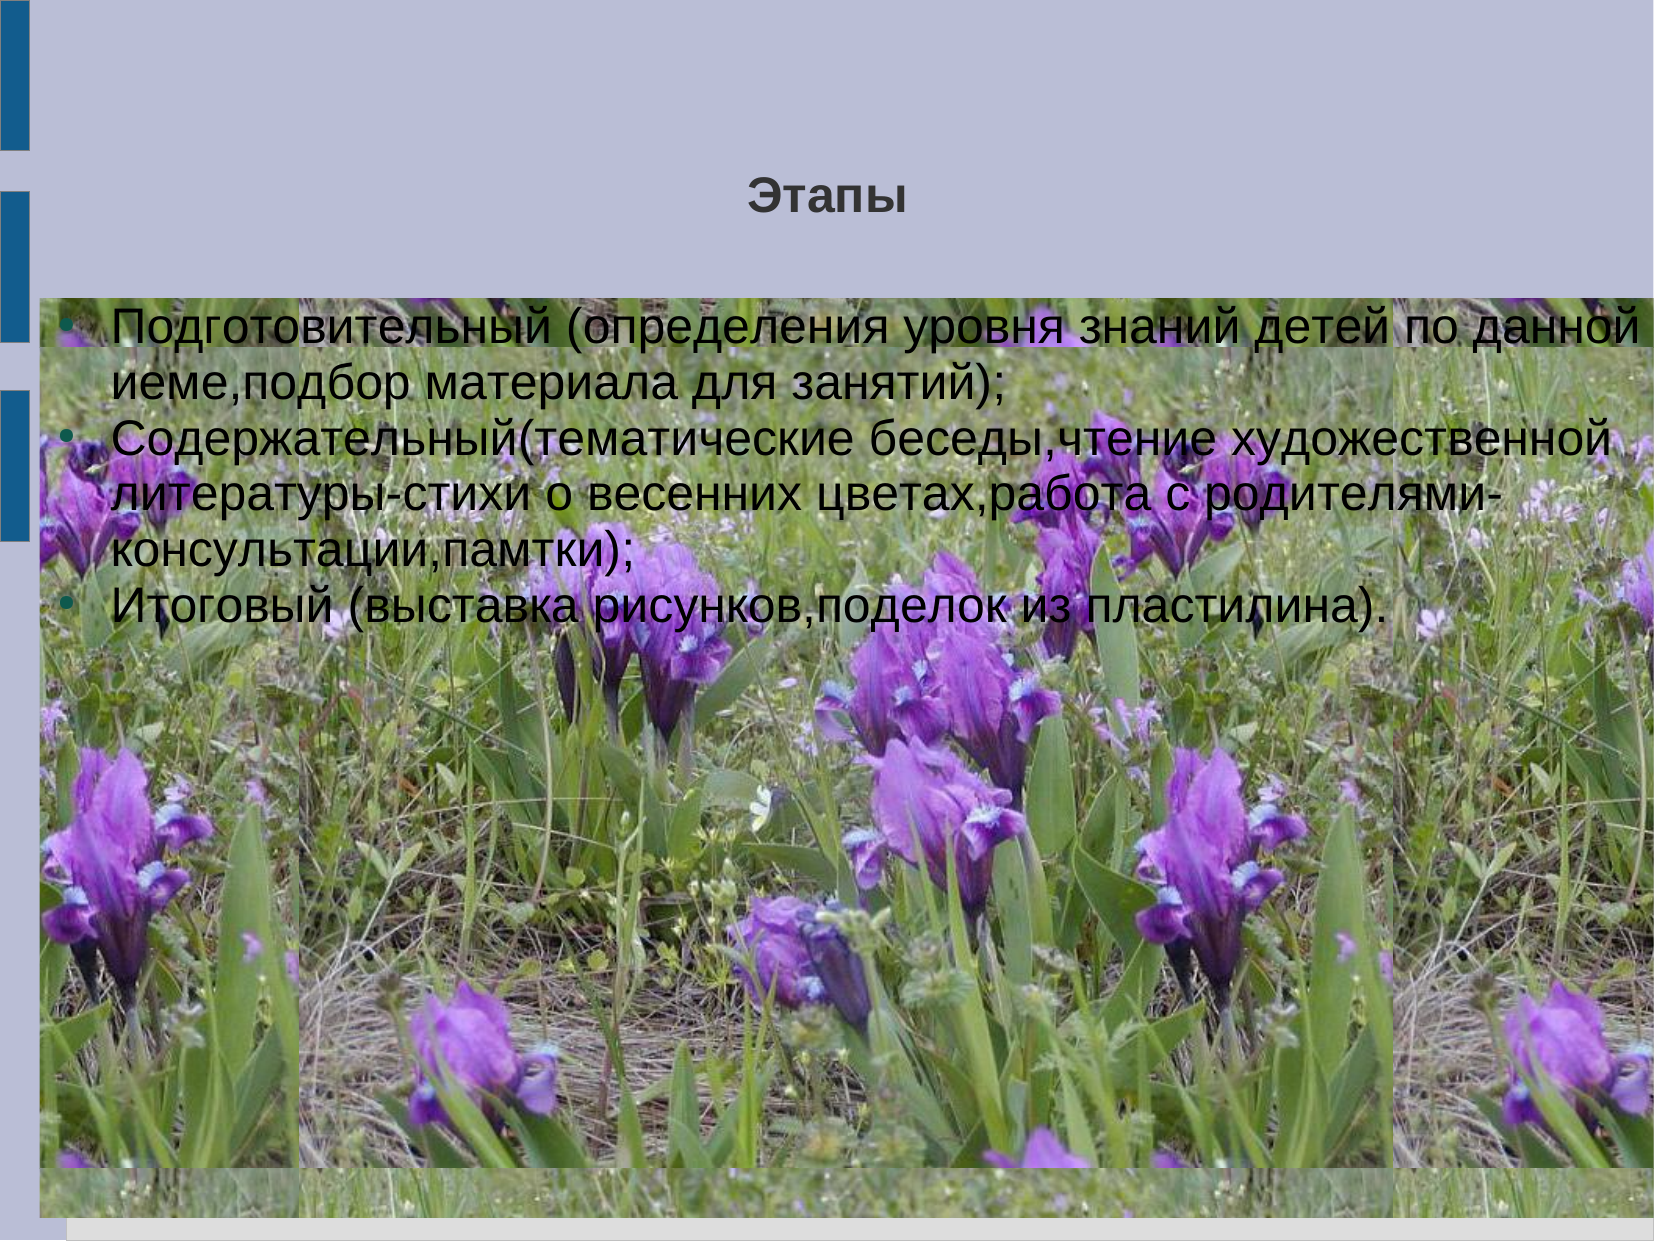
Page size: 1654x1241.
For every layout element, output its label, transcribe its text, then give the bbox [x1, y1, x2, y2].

list Подготовительный (определения уровня знаний детей по данной иеме,подбор материала для занятий); Содержательный(тематические беседы,чтение художественной литературы-стихи о весенних цветах,работа с родителями-консультации,памтки); Итоговый (выставка рисунков,поделок из пластилина). [39, 298, 1654, 1218]
title Этапы [121, 91, 1534, 298]
